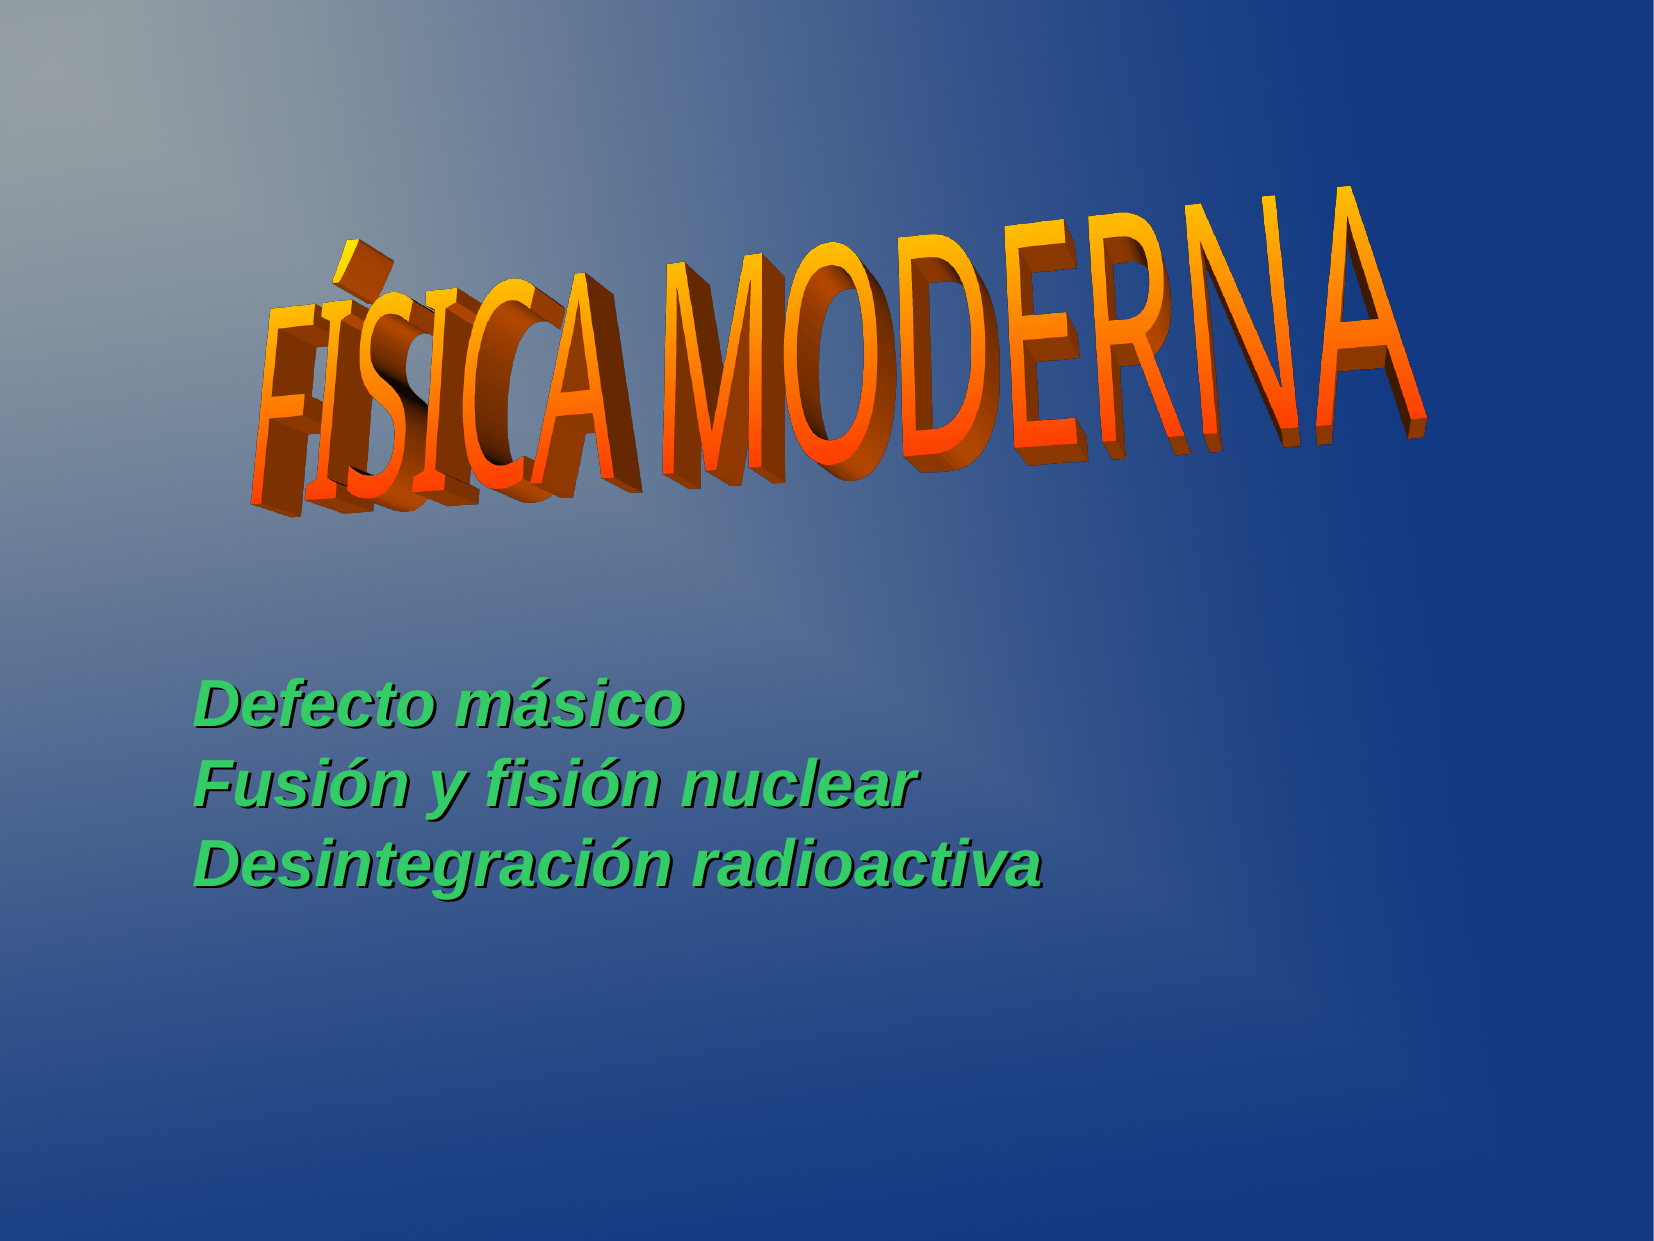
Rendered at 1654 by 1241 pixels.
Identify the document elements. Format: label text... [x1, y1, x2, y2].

picture [0, 0, 1654, 1241]
text_box Defecto másico Fusión y fisión nuclear Desintegración radioactiva [177, 651, 1359, 827]
